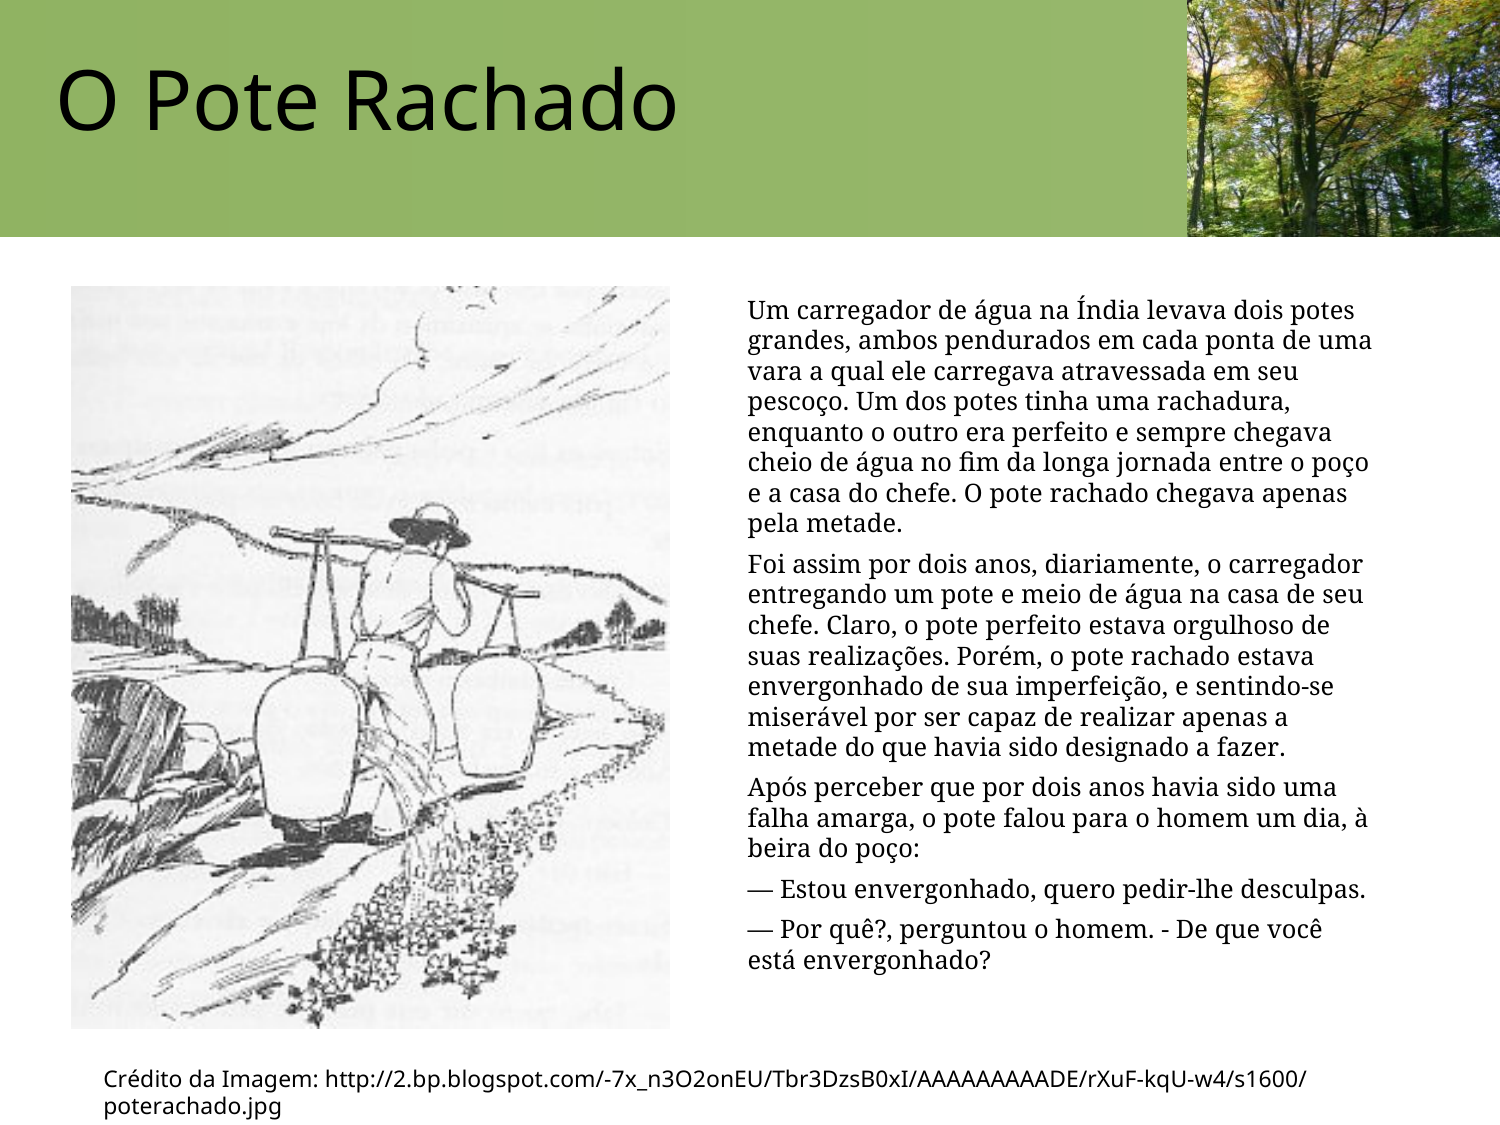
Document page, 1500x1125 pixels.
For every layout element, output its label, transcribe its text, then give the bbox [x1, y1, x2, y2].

list Um carregador de água na Índia levava dois potes grandes, ambos pendurados em cada ponta de uma vara a qual ele carregava atravessada em seu pescoço. Um dos potes tinha uma rachadura, enquanto o outro era perfeito e sempre chegava cheio de água no fim da longa jornada entre o poço e a casa do chefe. O pote rachado chegava apenas pela metade. Foi assim por dois anos, diariamente, o carregador entregando um pote e meio de água na casa de seu chefe. Claro, o pote perfeito estava orgulhoso de suas realizações. Porém, o pote rachado estava envergonhado de sua imperfeição, e sentindo-se miserável por ser capaz de realizar apenas a metade do que havia sido designado a fazer. Após perceber que por dois anos havia sido uma falha amarga, o pote falou para o homem um dia, à beira do poço: — Estou envergonhado, quero pedir-lhe desculpas. — Por quê?, perguntou o homem. - De que você está envergonhado? [732, 286, 1392, 1029]
text_box Crédito da Imagem: http://2.bp.blogspot.com/-7x_n3O2onEU/Tbr3DzsB0xI/AAAAAAAAADE/rXuF-kqU-w4/s1600/poterachado.jpg [88, 1057, 1418, 1100]
picture [1187, 0, 1500, 237]
picture [71, 286, 670, 1029]
title O Pote Rachado [41, 21, 1164, 173]
